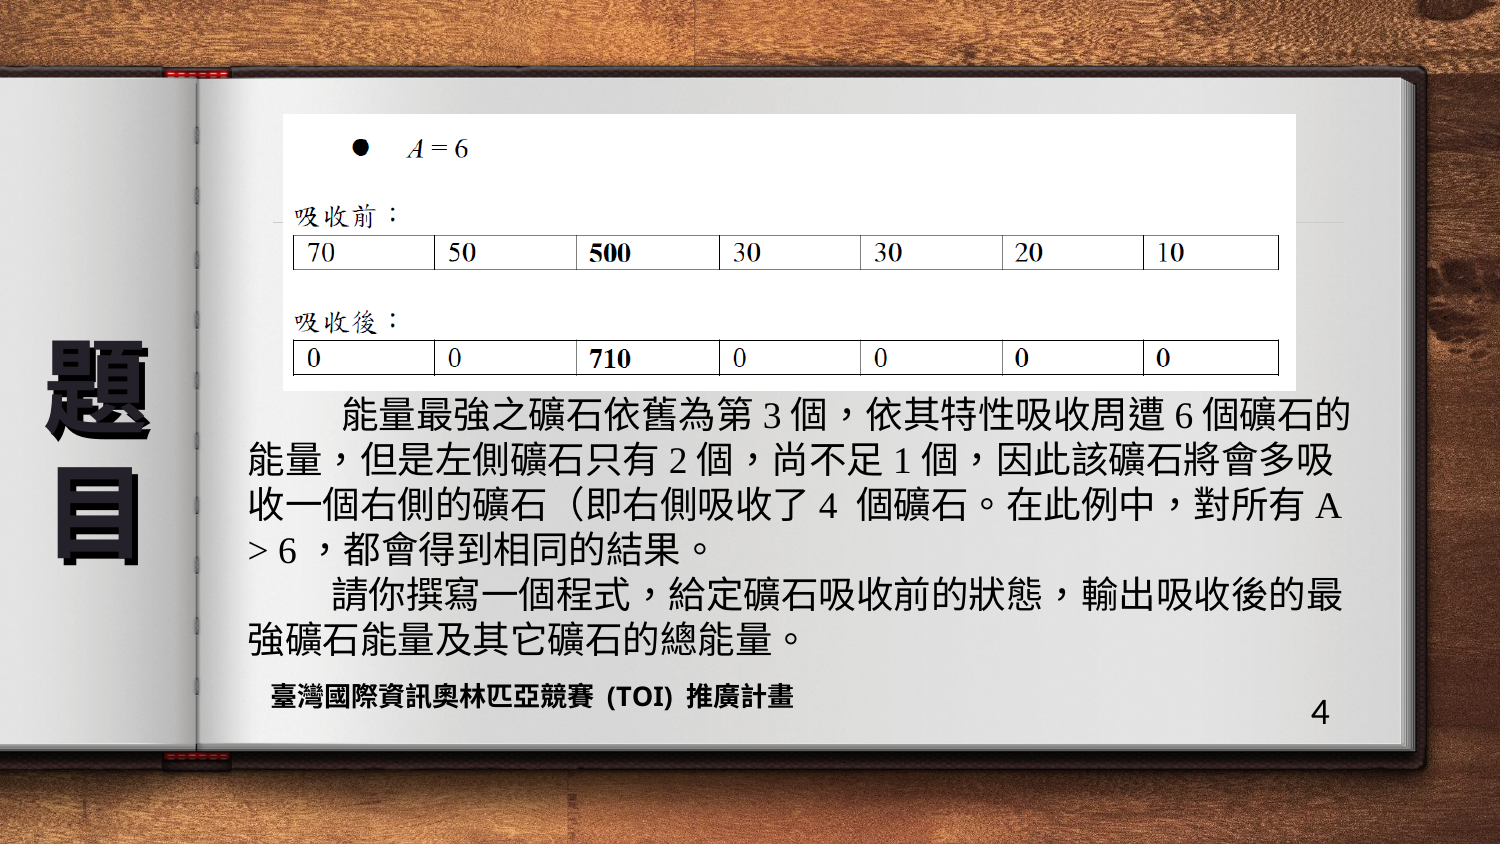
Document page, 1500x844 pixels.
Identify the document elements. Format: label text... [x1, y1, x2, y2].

text_box 能量最強之礦石依舊為第3個，依其特性吸收周遭6個礦石的能量，但是左側礦石只有2個，尚不足1個，因此該礦石將會多吸收一個右側的礦石（即右側吸收了4 個礦石。在此例中，對所有A > 6，都會得到相同的結果。 請你撰寫一個程式，給定礦石吸收前的狀態，輸出吸收後的最強礦石能量及其它礦石的總能量。 [232, 328, 1386, 673]
text_box 3 [1295, 673, 1386, 737]
title 題 目 [28, 306, 210, 552]
picture [283, 114, 1296, 328]
